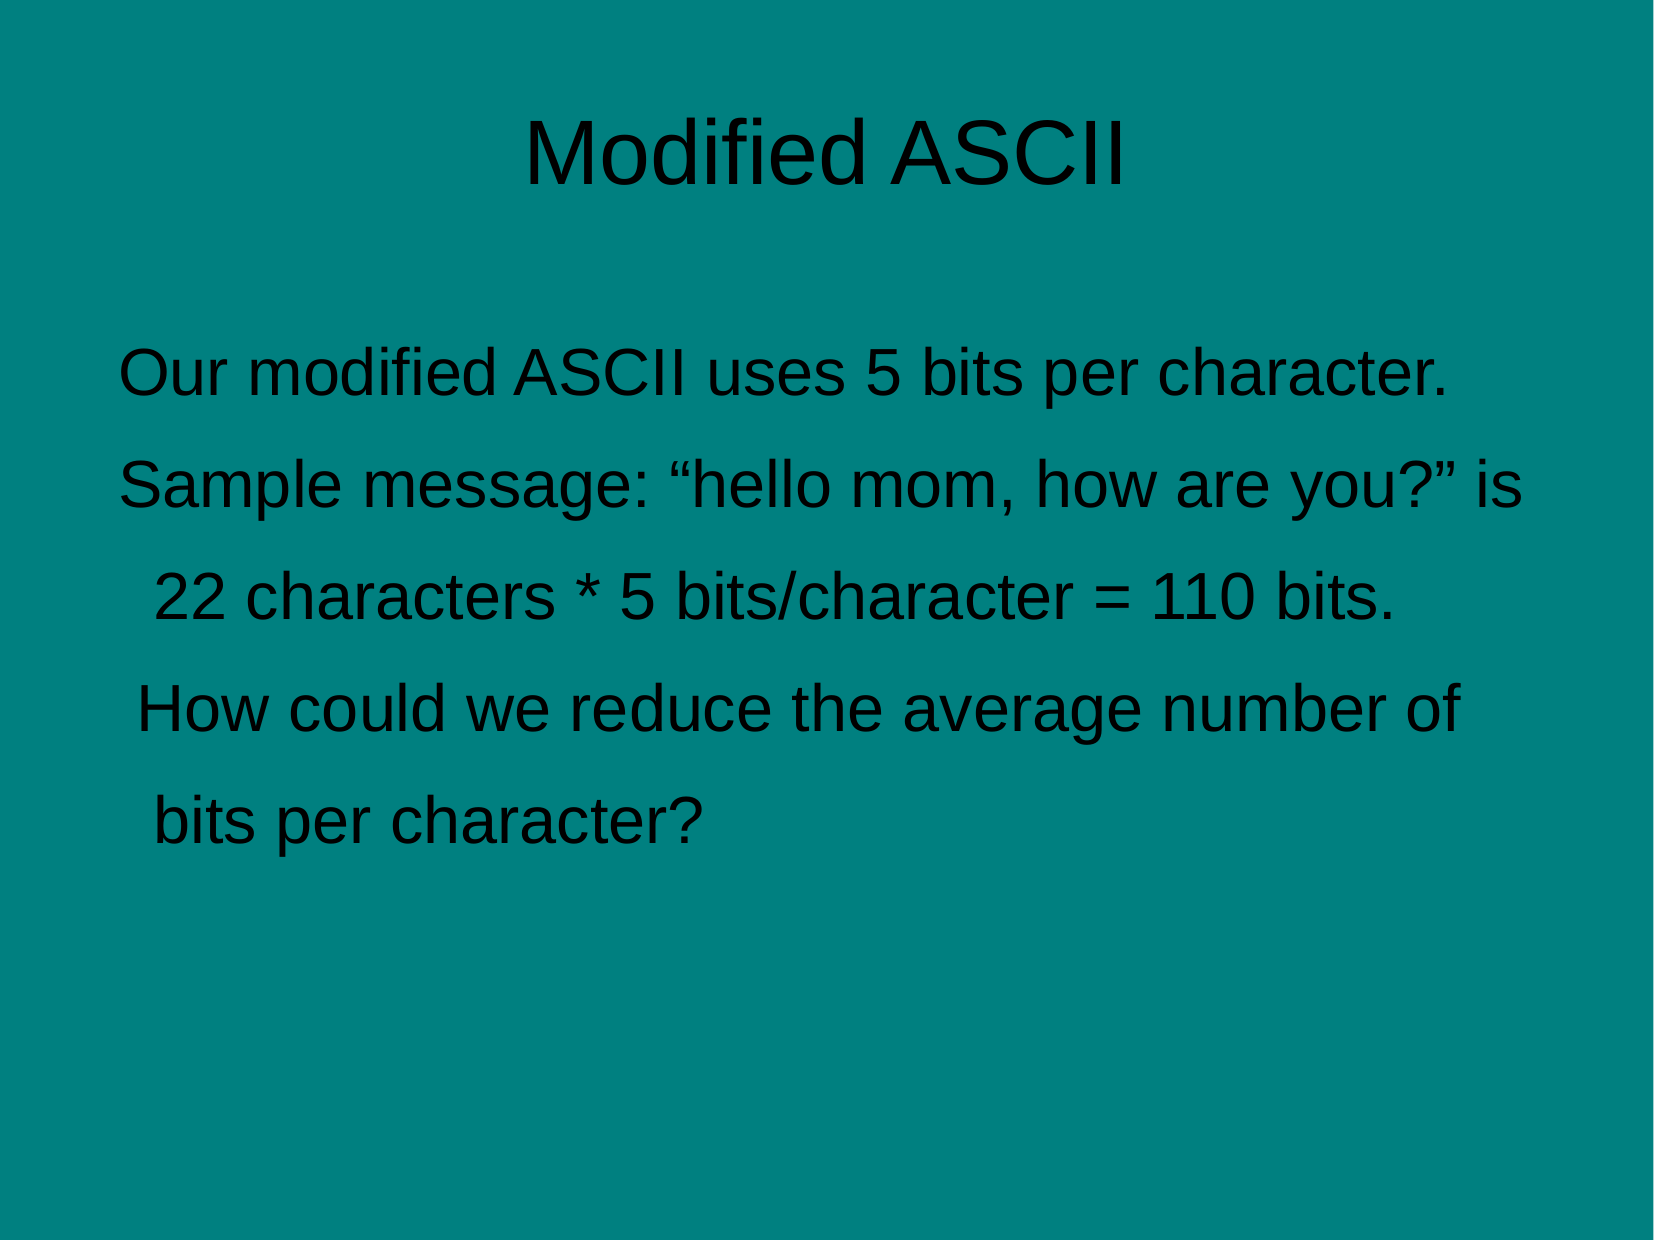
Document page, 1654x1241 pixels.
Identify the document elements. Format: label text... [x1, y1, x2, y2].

subtitle Our modified ASCII uses 5 bits per character. Sample message: “hello mom, how are you?” is 22 characters * 5 bits/character = 110 bits. How could we reduce the average number of bits per character? [82, 297, 1571, 1102]
title Modified ASCII [82, 56, 1571, 250]
